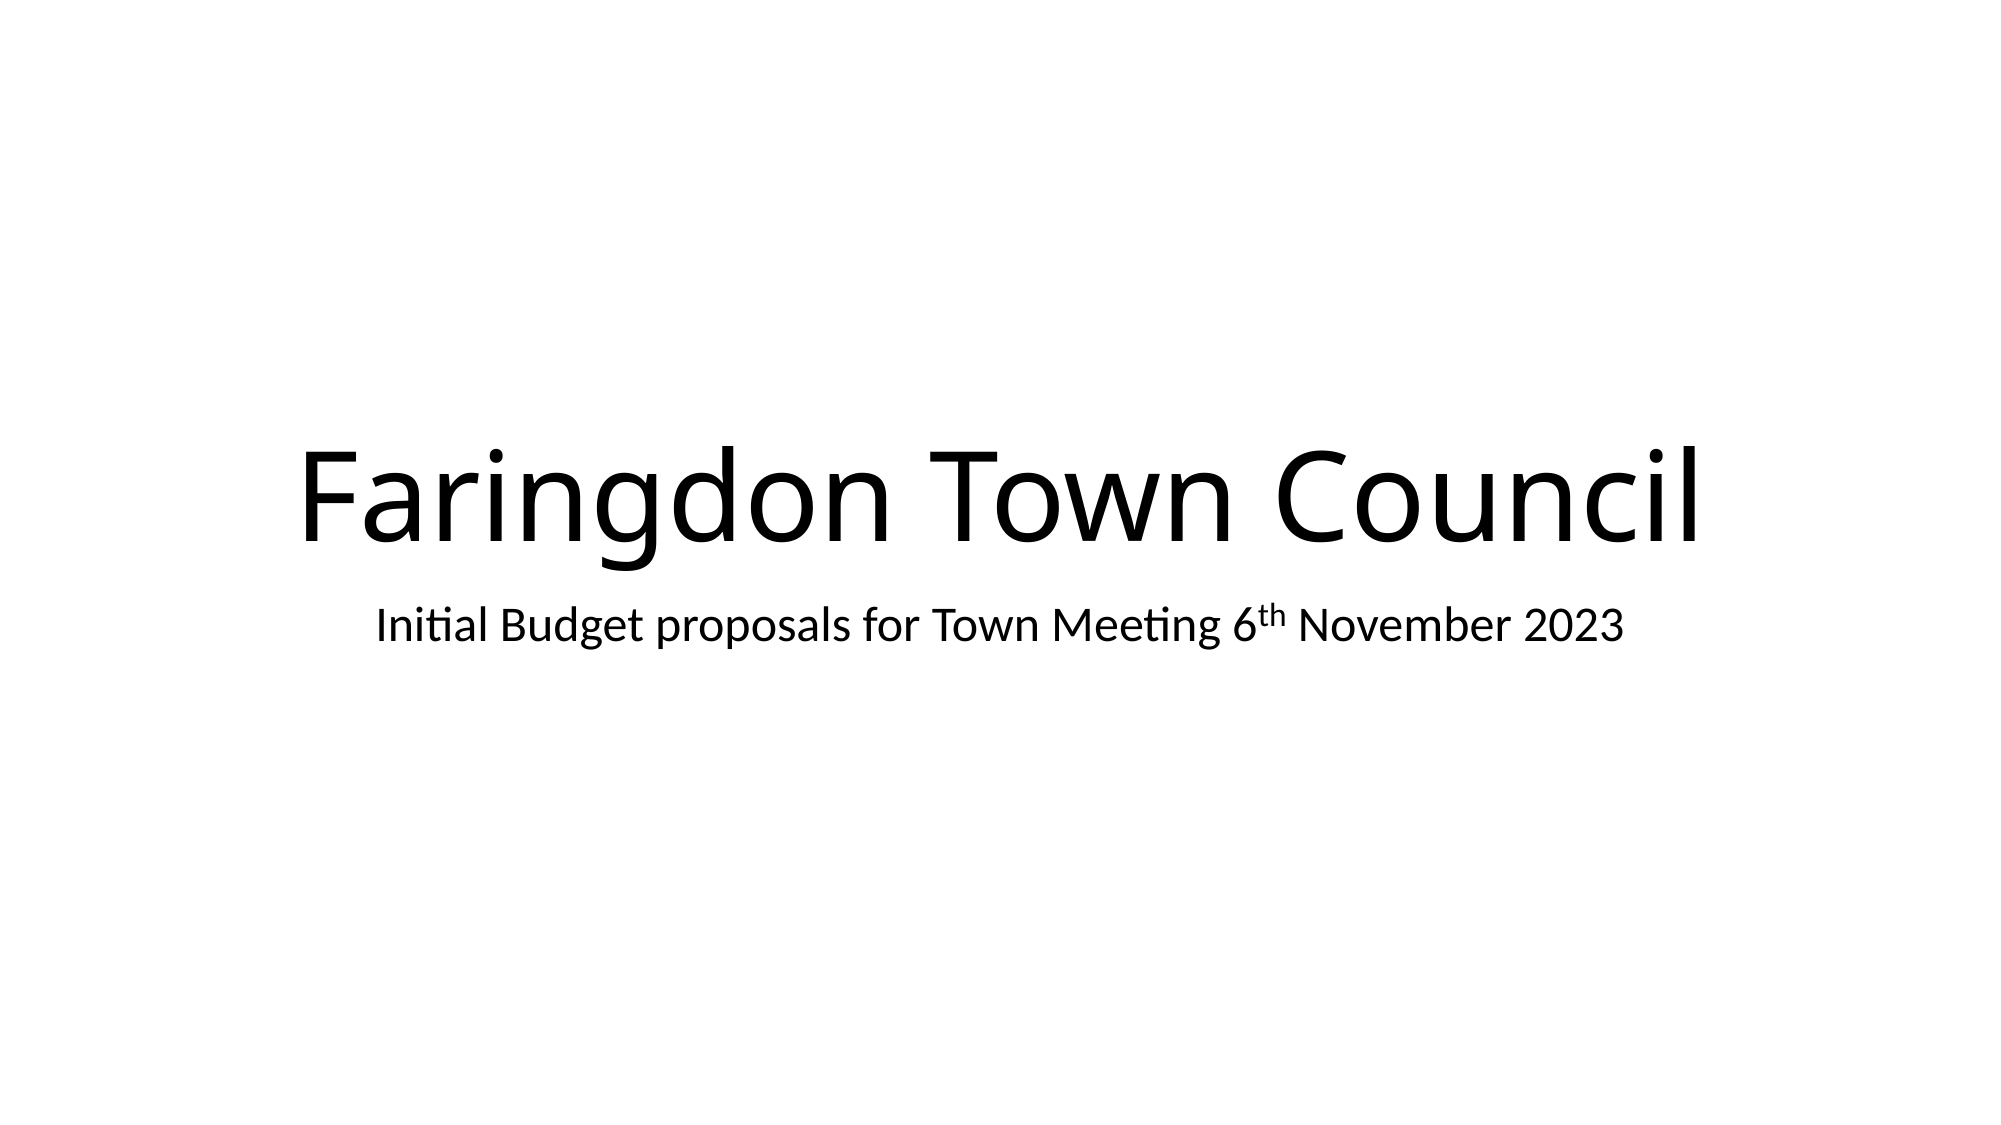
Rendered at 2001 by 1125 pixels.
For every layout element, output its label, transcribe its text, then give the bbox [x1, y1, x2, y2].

title Faringdon Town Council [249, 184, 1750, 576]
subtitle Initial Budget proposals for Town Meeting 6th November 2023 [249, 590, 1750, 863]
